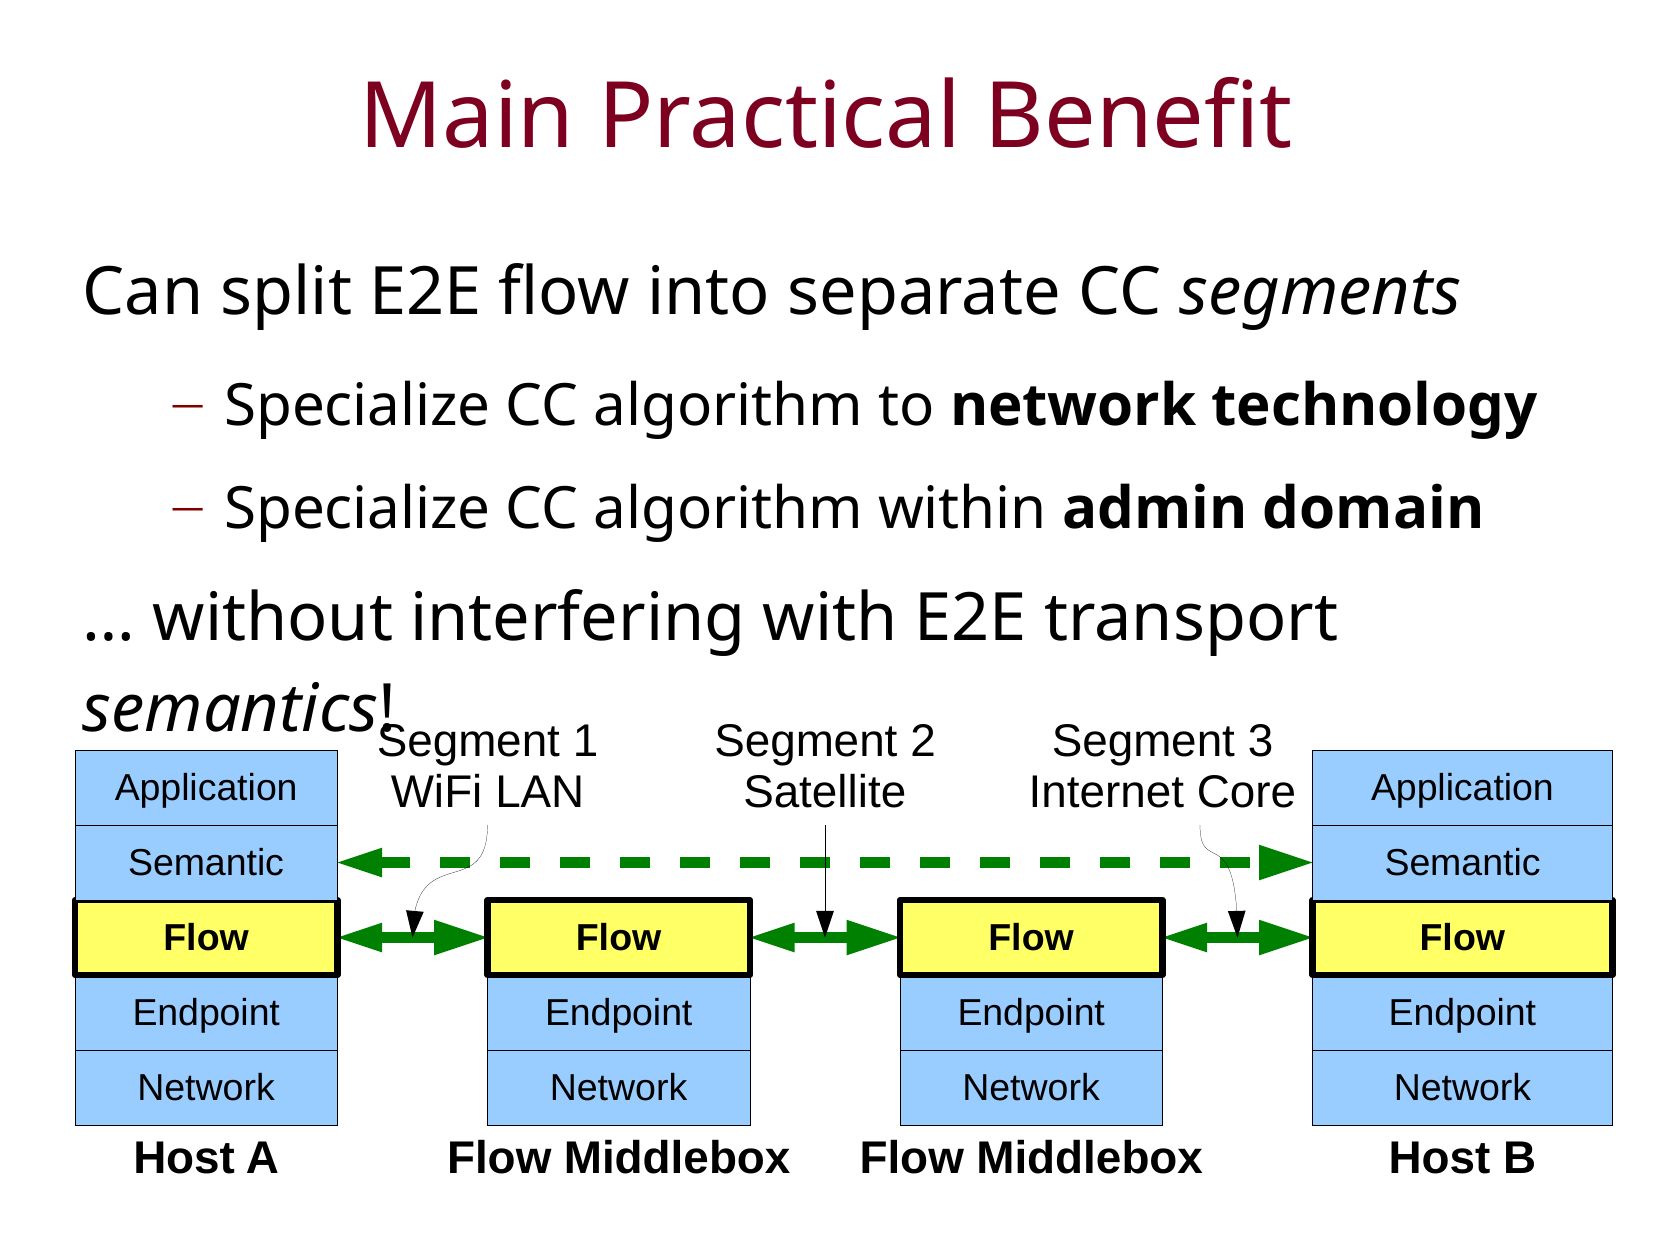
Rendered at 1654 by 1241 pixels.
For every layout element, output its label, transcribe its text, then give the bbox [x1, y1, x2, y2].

text_box Endpoint [75, 976, 338, 1050]
text_box Network [900, 1050, 1163, 1125]
text_box Endpoint [1312, 976, 1613, 1050]
text_box Segment 2 Satellite [676, 707, 975, 826]
text_box Application [75, 750, 300, 826]
text_box Flow Middlebox [825, 1125, 1238, 1201]
text_box Flow [1312, 901, 1613, 976]
text_box Host A [75, 1126, 338, 1201]
text_box Endpoint [487, 976, 751, 1050]
title Main Practical Benefit [82, 8, 1571, 216]
text_box Endpoint [900, 976, 1163, 1050]
list Can split E2E flow into separate CC segments Specialize CC algorithm to network technology Specialize CC algorithm within admin domain … without interfering with E2E transport semantics! [82, 242, 1571, 628]
text_box Semantic [1312, 826, 1613, 901]
text_box Flow Middlebox [412, 1125, 825, 1201]
text_box Flow [900, 900, 1163, 976]
text_box Network [1312, 1050, 1613, 1126]
text_box Host B [1312, 1126, 1613, 1201]
text_box Application [1351, 750, 1613, 826]
text_box Network [75, 1050, 338, 1126]
text_box Segment 3 Internet Core [975, 707, 1351, 826]
text_box Flow [487, 900, 751, 976]
text_box Semantic [75, 826, 338, 901]
text_box Network [487, 1050, 751, 1125]
text_box Segment 1 WiFi LAN [300, 707, 676, 826]
text_box Flow [75, 901, 338, 976]
